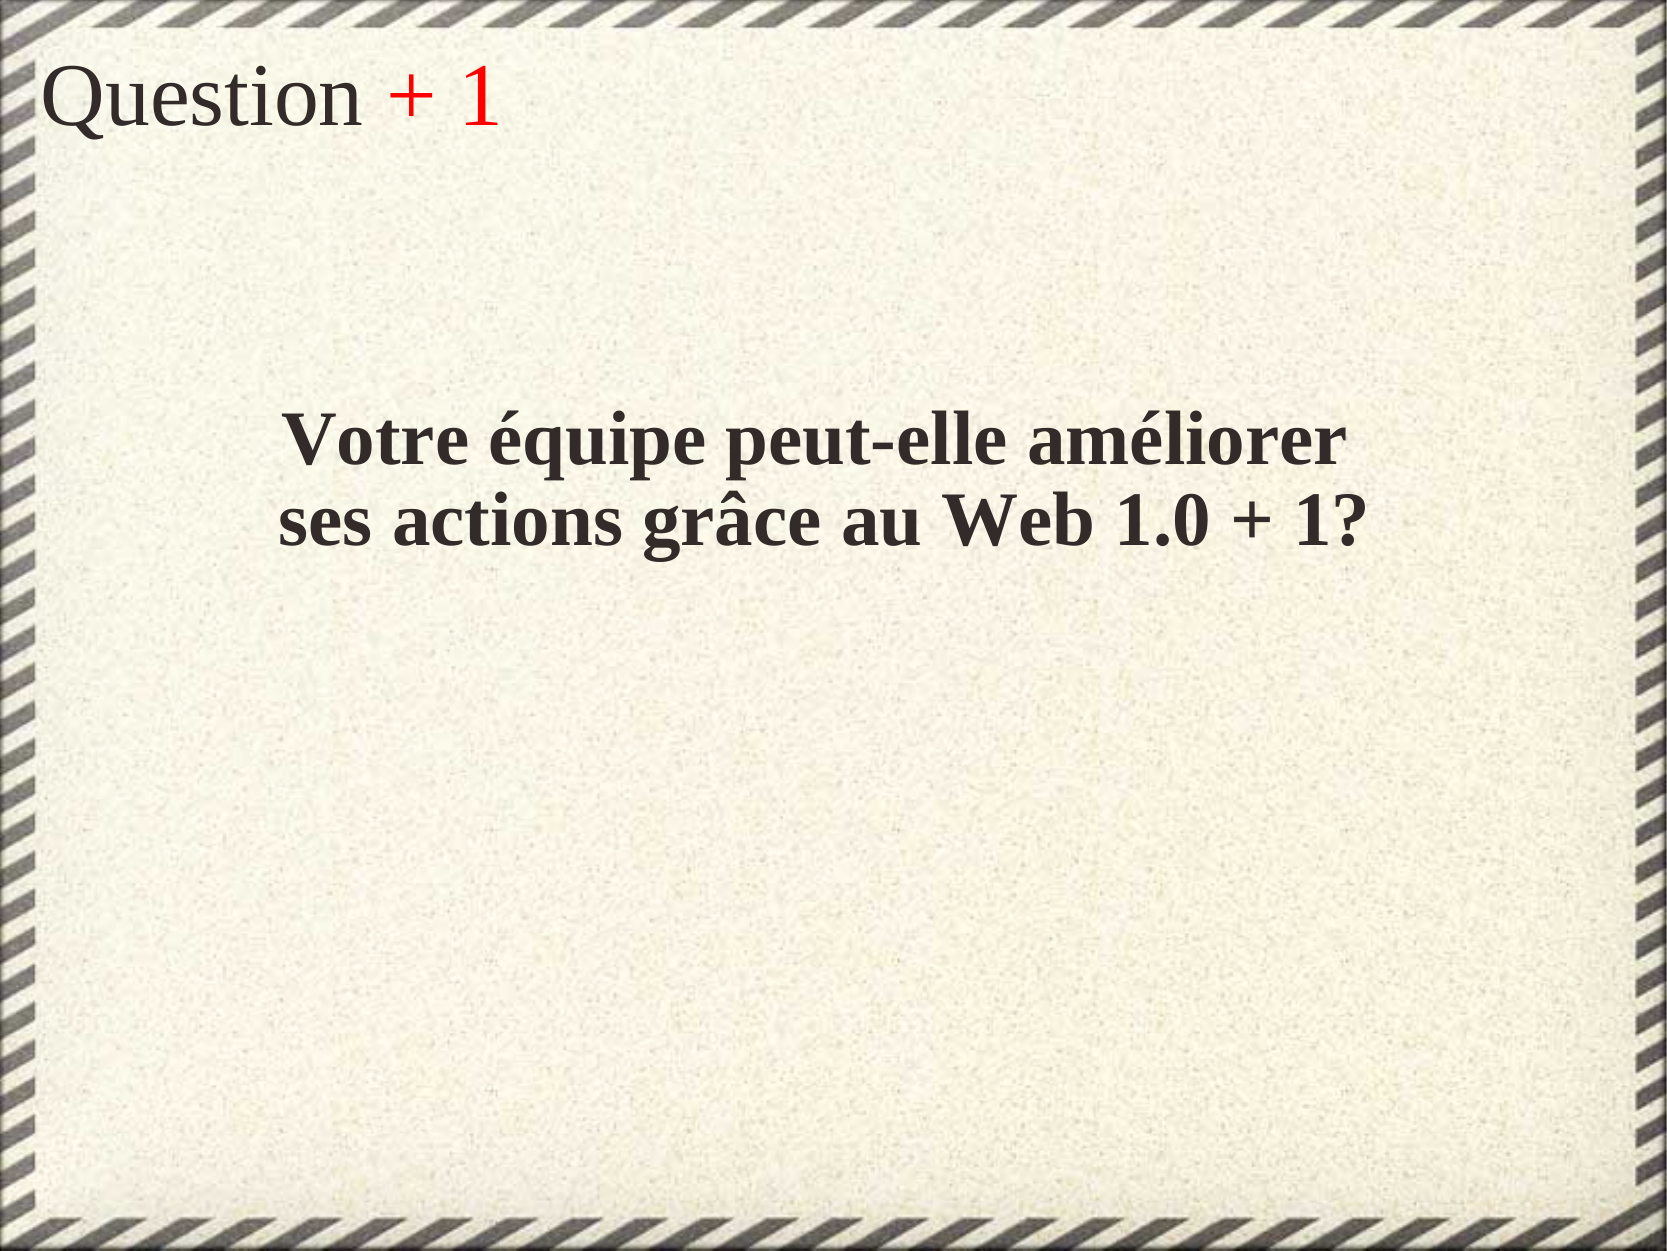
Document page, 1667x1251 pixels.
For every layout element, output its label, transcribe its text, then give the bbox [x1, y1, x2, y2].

picture [0, 0, 1667, 1251]
list Votre équipe peut-elle améliorer ses actions grâce au Web 1.0 + 1? [92, 399, 1558, 746]
title Question + 1 [40, 50, 1627, 201]
